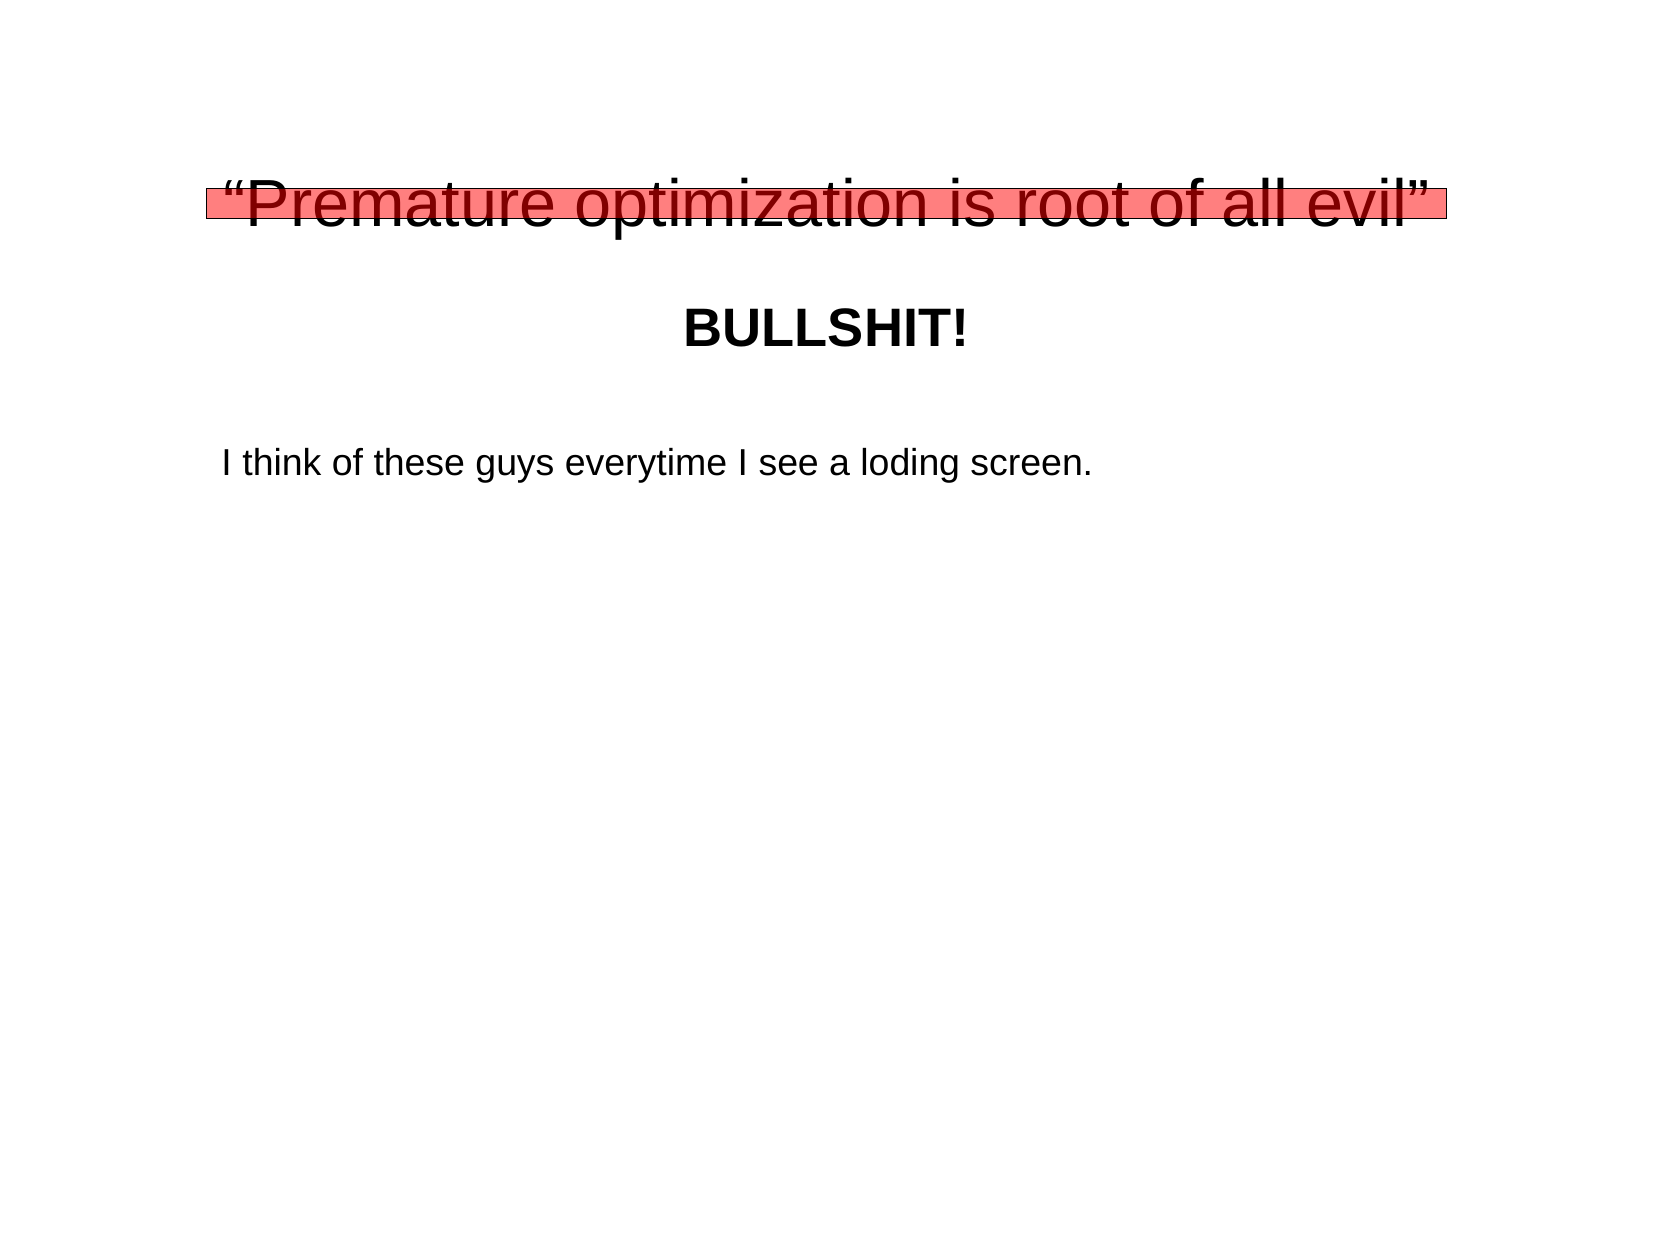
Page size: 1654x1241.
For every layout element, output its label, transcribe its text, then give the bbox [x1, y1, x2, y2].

text_box BULLSHIT! I think of these guys everytime I see a loding screen. [206, 259, 1447, 465]
text_box [206, 188, 1447, 219]
subtitle “Premature optimization is root of all evil” [82, 106, 1571, 300]
